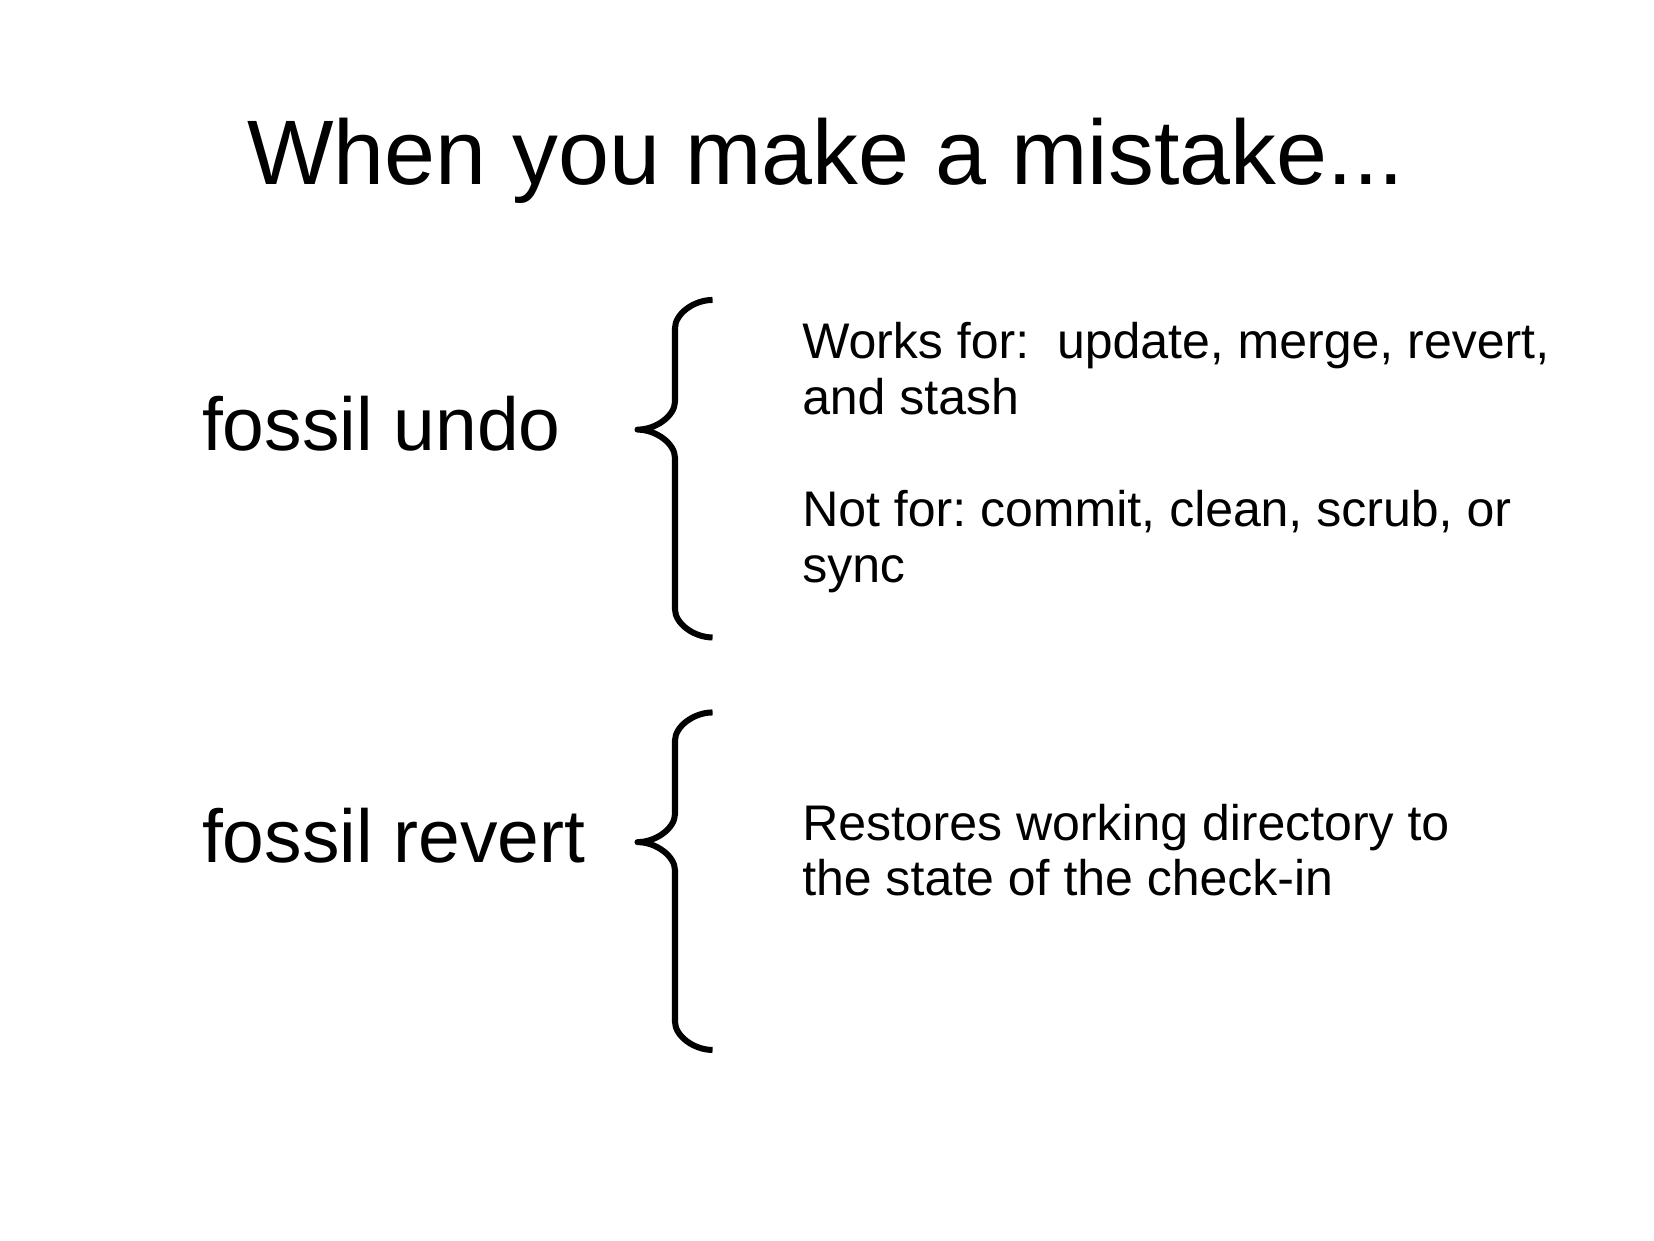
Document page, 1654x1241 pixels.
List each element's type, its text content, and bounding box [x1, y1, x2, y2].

text_box fossil undo [187, 375, 576, 477]
title When you make a mistake... [82, 49, 1571, 257]
text_box Restores working directory to the state of the check-in [787, 787, 1465, 918]
text_box fossil revert [187, 787, 601, 889]
text_box Works for: update, merge, revert, and stash Not for: commit, clean, scrub, or sync [787, 306, 1565, 609]
